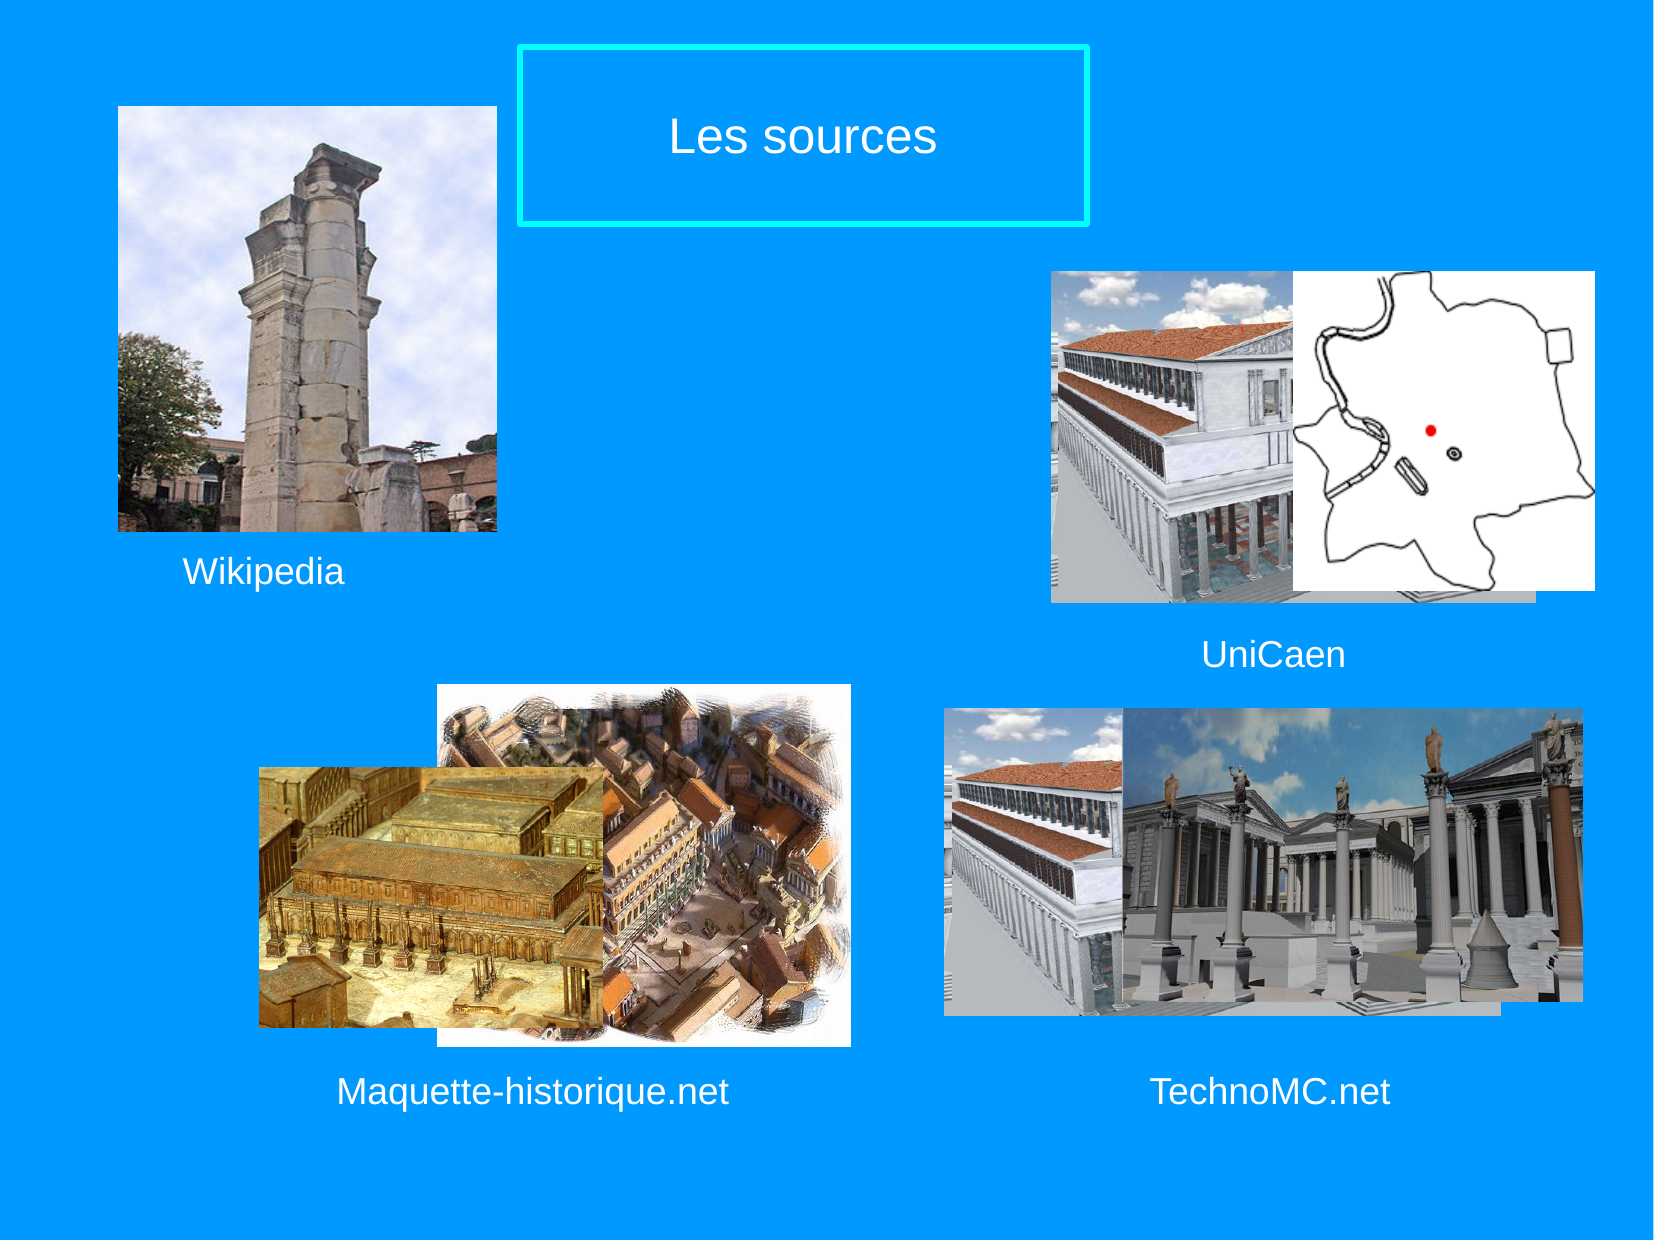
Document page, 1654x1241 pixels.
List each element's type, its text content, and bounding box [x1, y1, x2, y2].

text_box UniCaen [1039, 625, 1394, 683]
text_box Wikipedia [94, 543, 449, 603]
picture [1051, 271, 1595, 603]
picture [944, 708, 1583, 1016]
text_box Maquette-historique.net TechnoMC.net [59, 1062, 1489, 1162]
picture [118, 106, 497, 532]
text_box Les sources [519, 47, 1087, 225]
picture [259, 684, 851, 1047]
